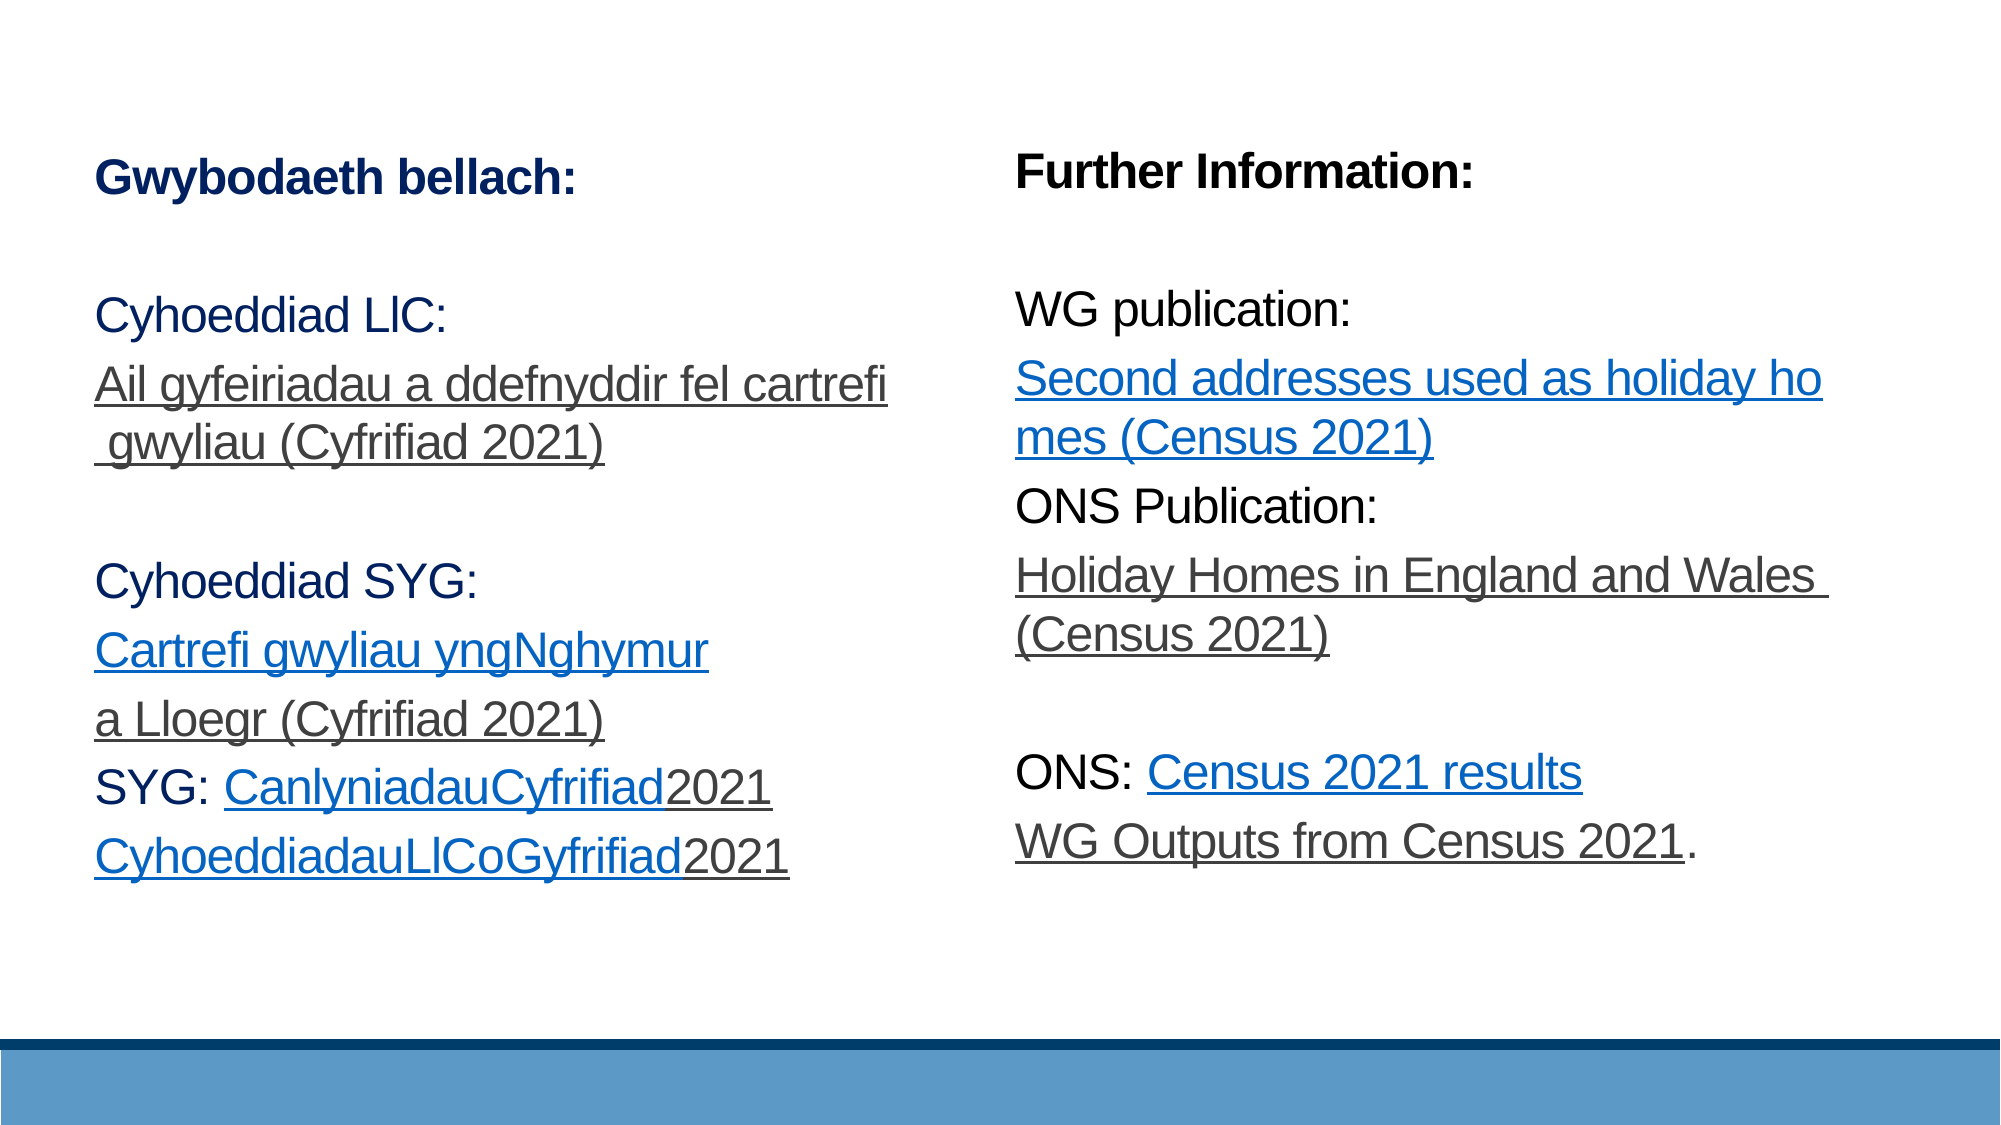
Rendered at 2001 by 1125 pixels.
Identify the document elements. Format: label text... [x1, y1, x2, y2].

text_box Further Information: WG publication: Second addresses used as holiday homes (Census 2021) ONS Publication: Holiday Homes in England and Wales (Census 2021) ONS: Census 2021 results WG Outputs from Census 2021. [999, 0, 1849, 881]
title Gwybodaeth bellach: Cyhoeddiad LlC: Ail gyfeiriadau a ddefnyddir fel cartrefi gwyliau (Cyfrifiad 2021) Cyhoeddiad SYG: Cartrefi gwyliau yng Nghymur a Lloegr (Cyfrifiad 2021) SYG: Canlyniadau Cyfrifiad 2021 Cyhoeddiadau LlC o Gyfrifiad 2021 [79, 119, 906, 949]
